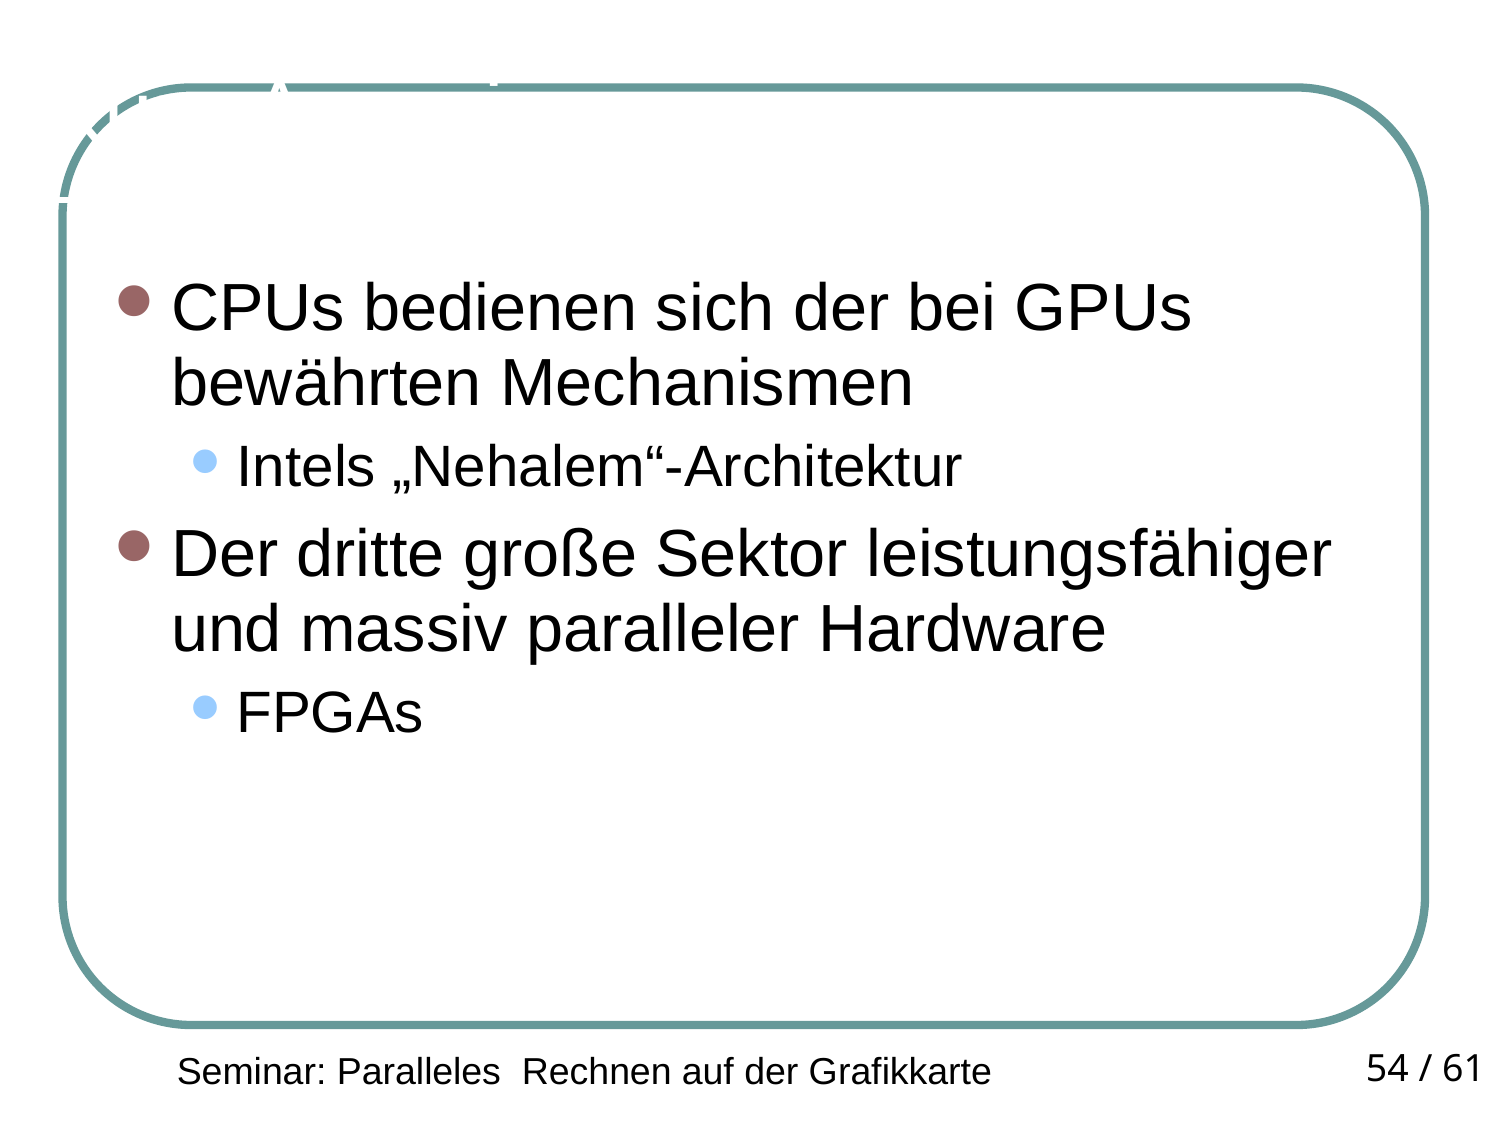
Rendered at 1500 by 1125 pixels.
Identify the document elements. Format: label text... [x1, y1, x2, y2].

list CPUs bedienen sich der bei GPUs bewährten Mechanismen Intels „Nehalem“-Architektur Der dritte große Sektor leistungsfähiger und massiv paralleler Hardware FPGAs [99, 262, 1401, 989]
title Kurz Angerissen [31, 0, 1347, 233]
